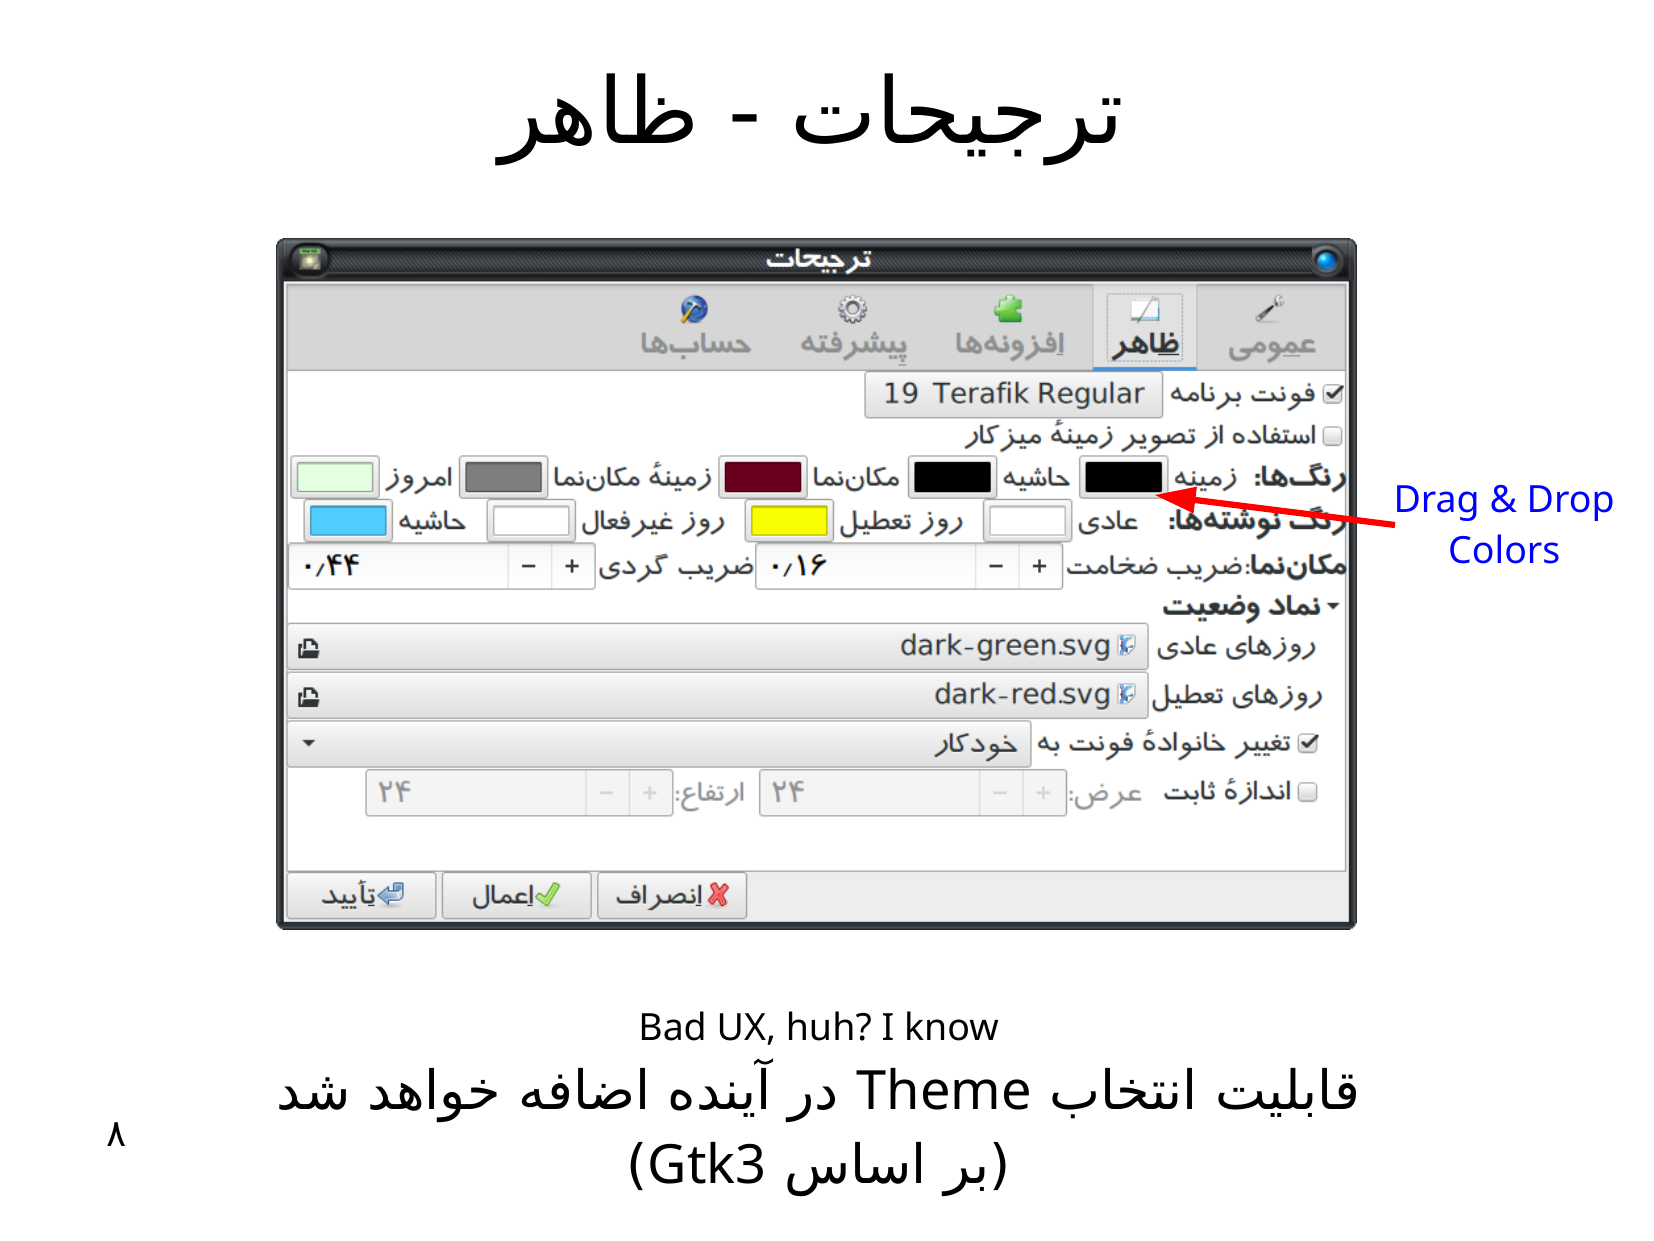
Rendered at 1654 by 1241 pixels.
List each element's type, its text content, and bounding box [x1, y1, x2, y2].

text_box ۸ [91, 1104, 144, 1175]
text_box Drag & Drop Colors [1378, 465, 1636, 590]
title ترجیحات - ظاهر [82, 8, 1571, 216]
text_box Bad UX, huh? I know قابلیت انتخاب Theme در آینده اضافه خواهد شد (بر اساس Gtk3) [261, 993, 1367, 1222]
picture [276, 238, 1357, 930]
